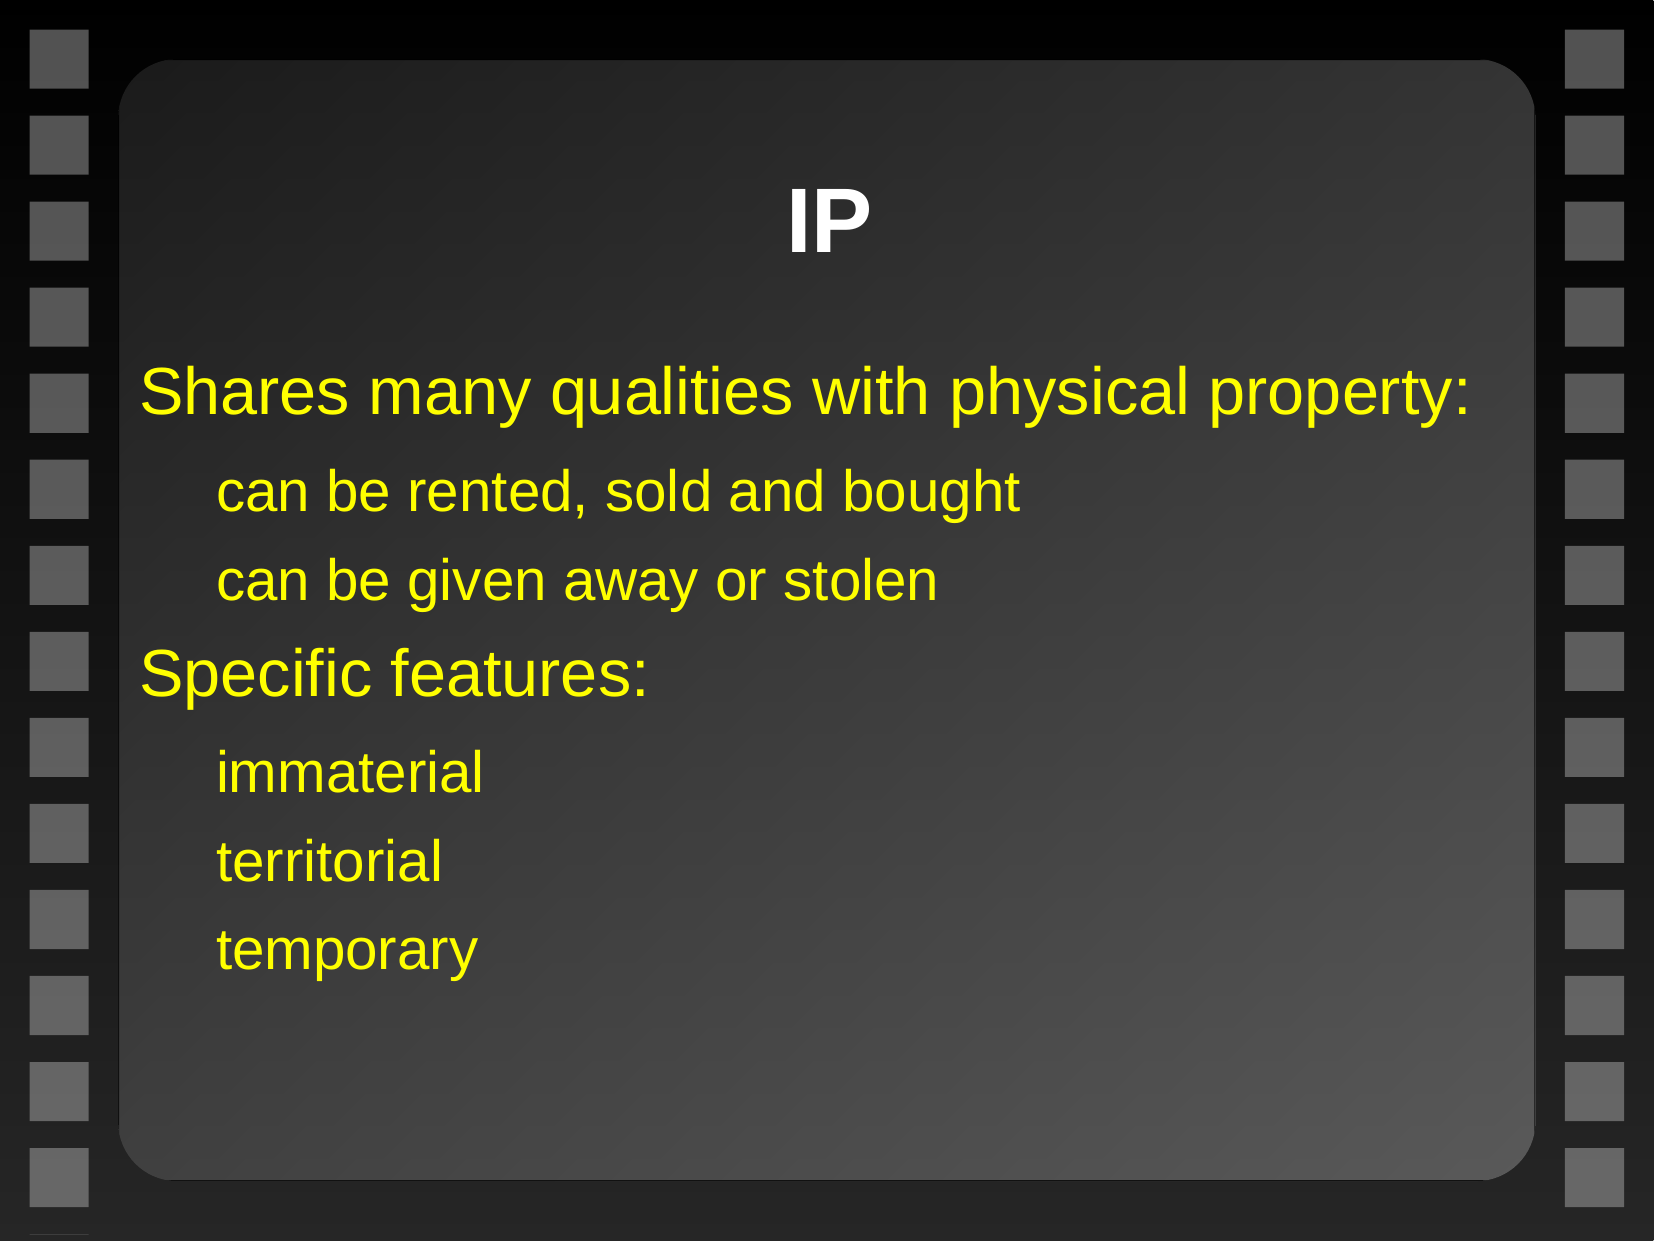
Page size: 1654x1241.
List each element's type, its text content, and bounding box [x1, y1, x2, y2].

list Shares many qualities with physical property: can be rented, sold and bought can be given away or stolen Specific features: immaterial territorial temporary [121, 354, 1534, 1127]
title IP [123, 117, 1536, 325]
